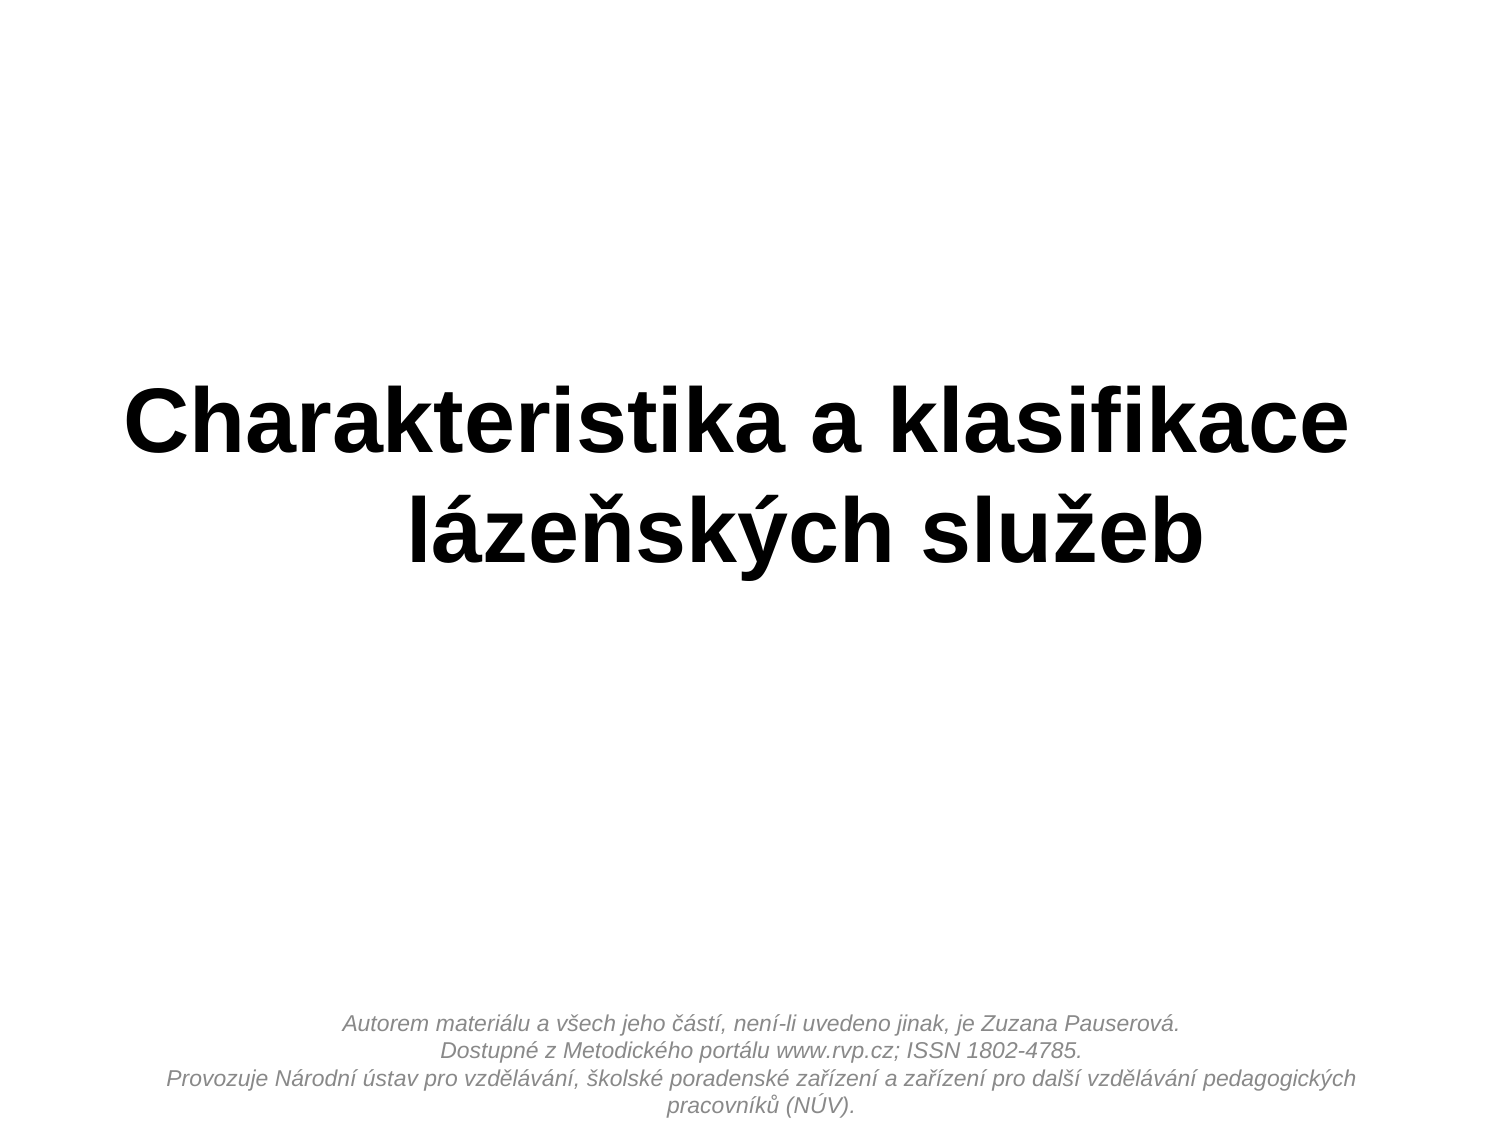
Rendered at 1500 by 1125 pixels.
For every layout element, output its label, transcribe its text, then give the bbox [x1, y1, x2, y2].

title Charakteristika a klasifikace lázeňských služeb [100, 349, 1376, 592]
text_box Autorem materiálu a všech jeho částí, není-li uvedeno jinak, je Zuzana Pauserová. Dostupné z Metodického portálu www.rvp.cz; ISSN 1802-4785. Provozuje Národní ústav pro vzdělávání, školské poradenské zařízení a zařízení pro další vzdělávání pedagogických pracovníků (NÚV). [147, 1046, 1377, 1107]
